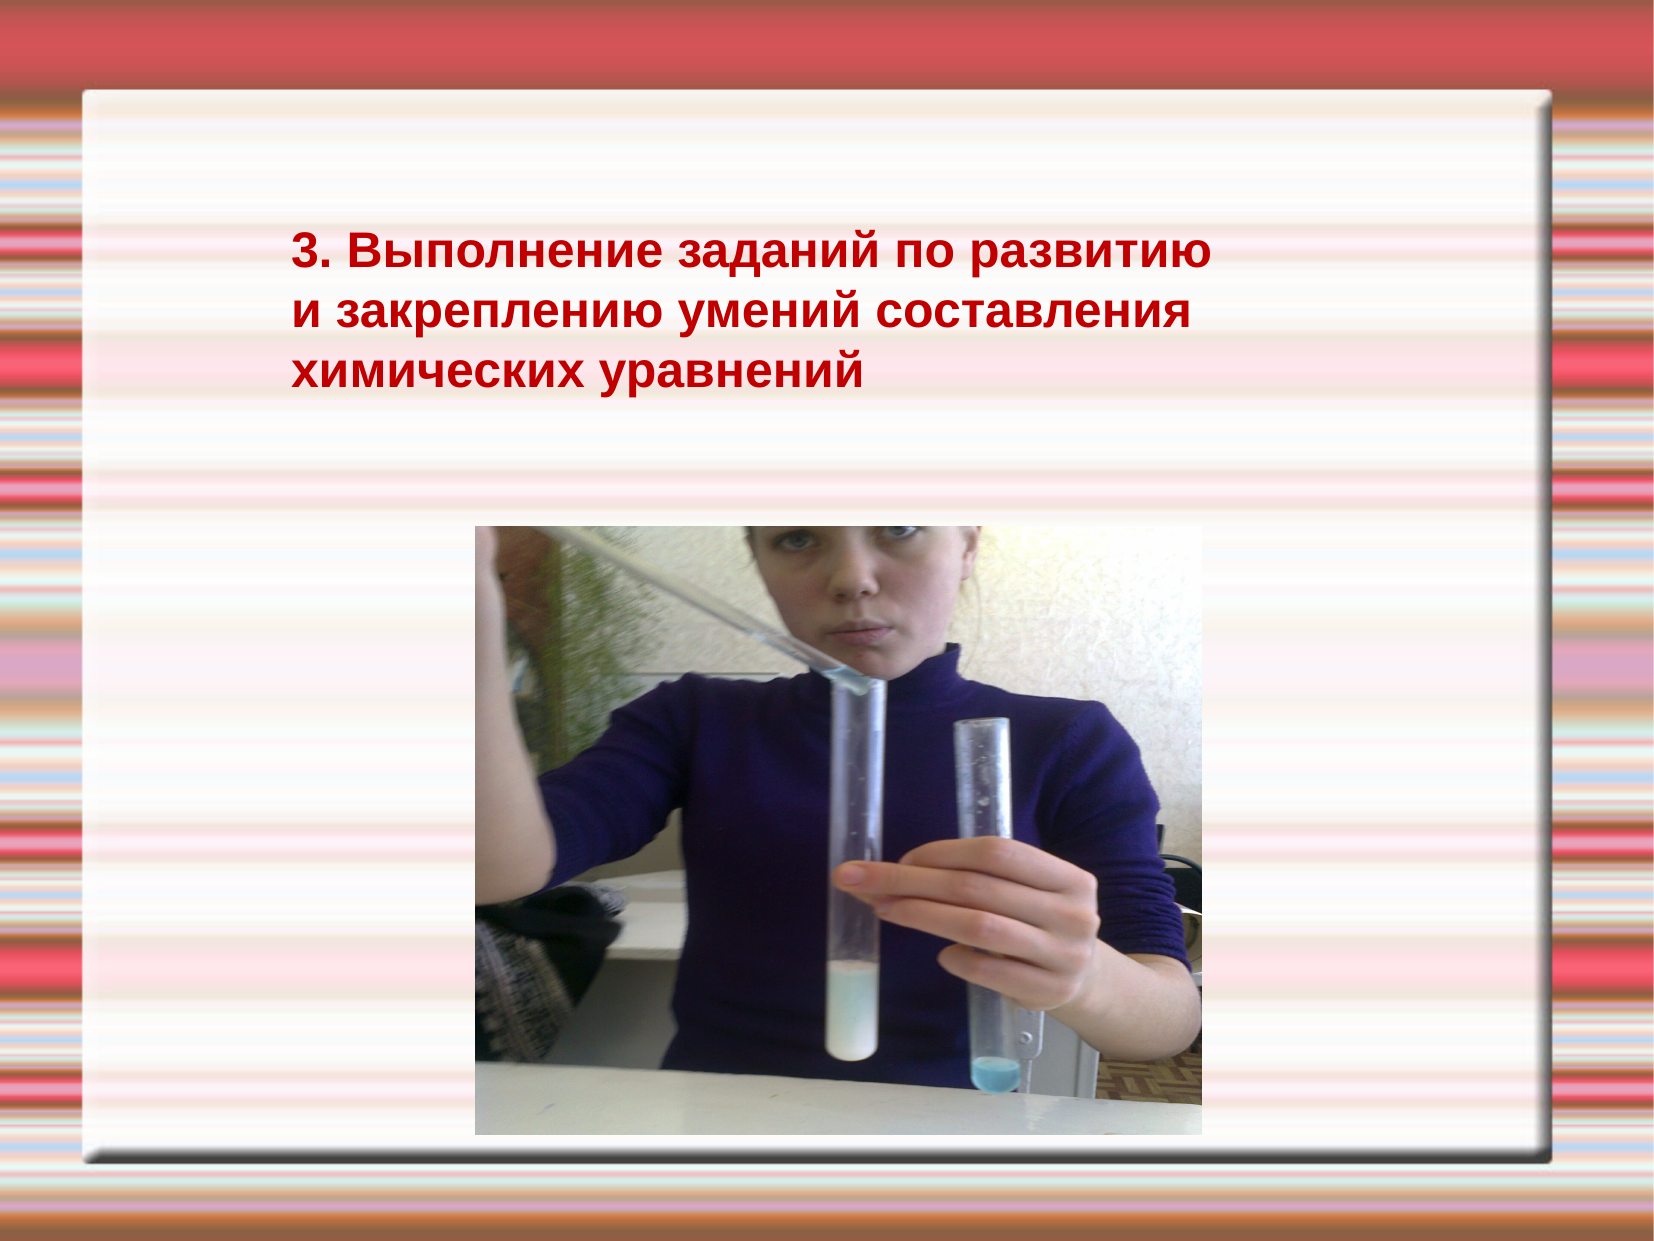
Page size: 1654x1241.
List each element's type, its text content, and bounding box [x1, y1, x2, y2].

text_box 3. Выполнение заданий по развитию и закреплению умений составления химических уравнений Ход урока: [276, 210, 1240, 765]
picture [475, 526, 1202, 1136]
